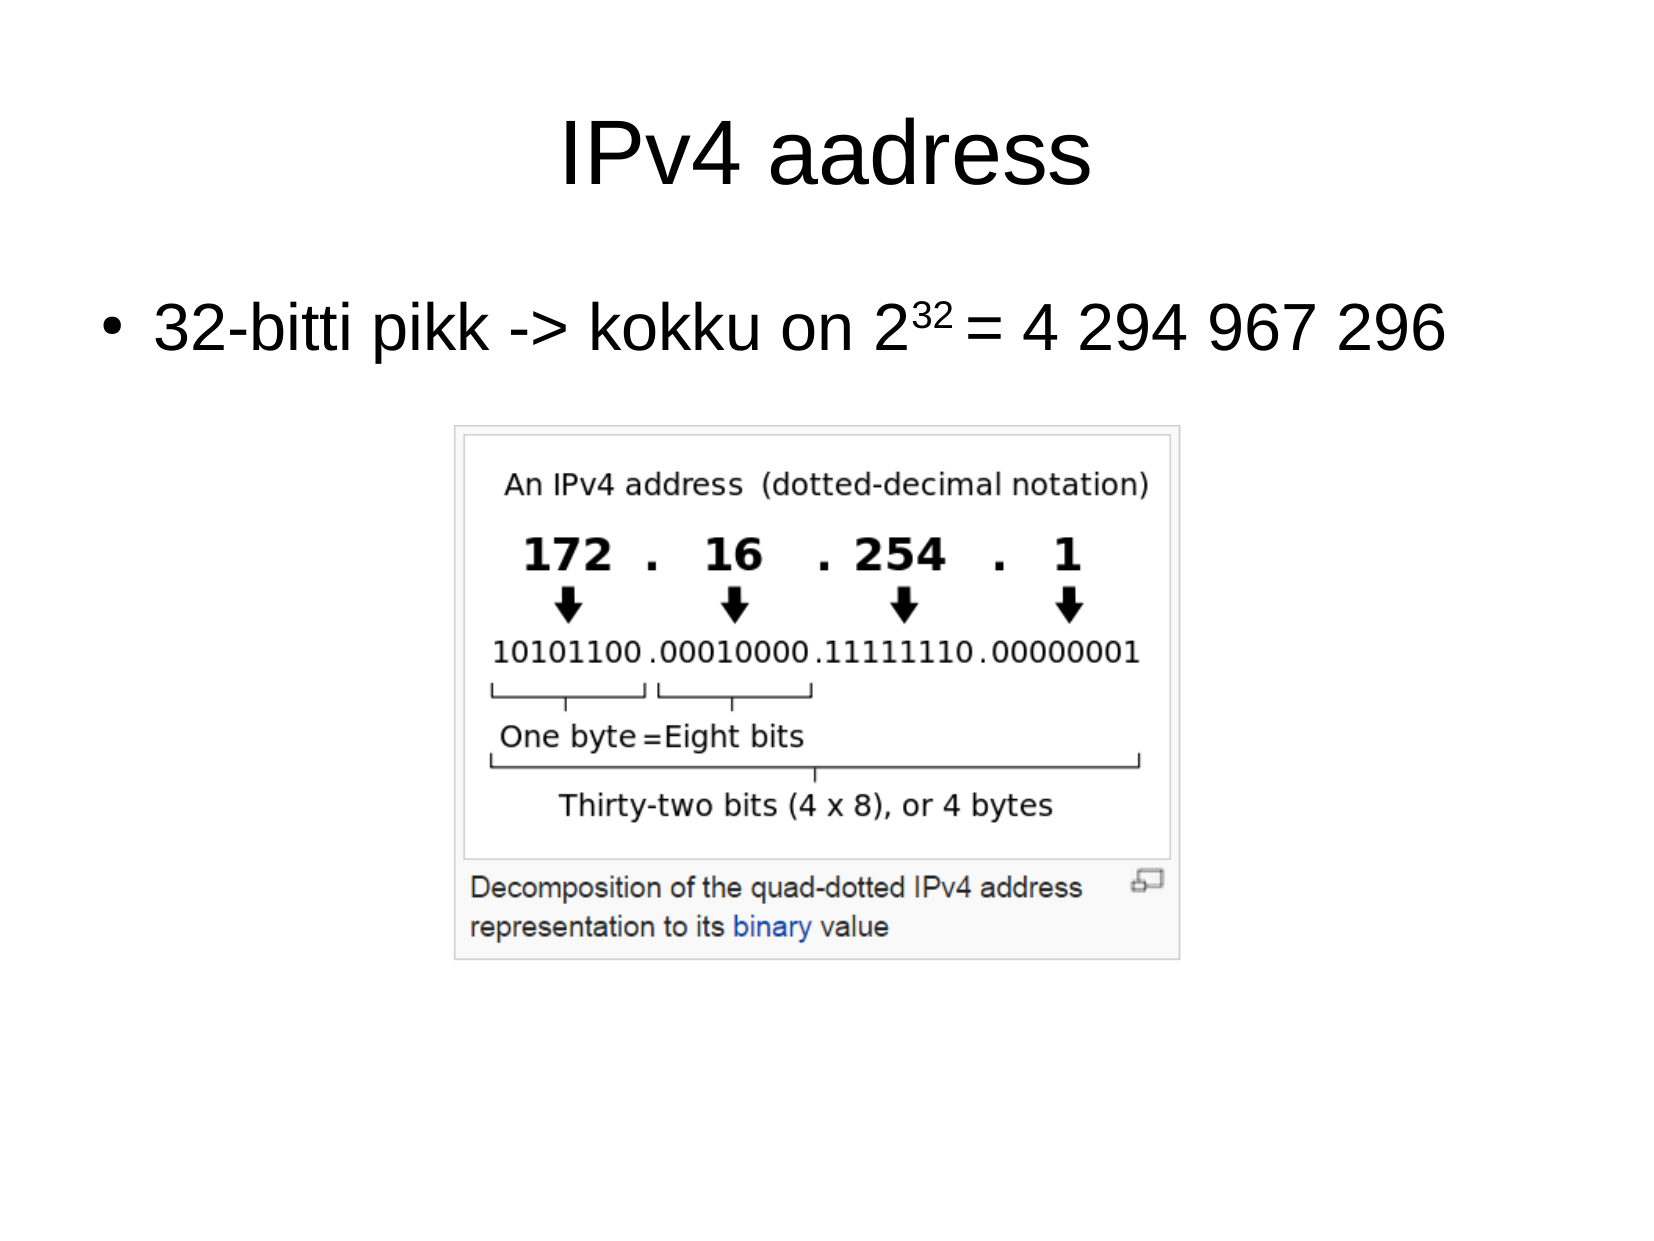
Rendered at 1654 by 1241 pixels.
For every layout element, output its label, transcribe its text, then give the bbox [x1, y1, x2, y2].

picture [448, 425, 1190, 965]
title IPv4 aadress [82, 49, 1571, 257]
list 32-bitti pikk -> kokku on 232 = 4 294 967 296 [82, 290, 1538, 1010]
